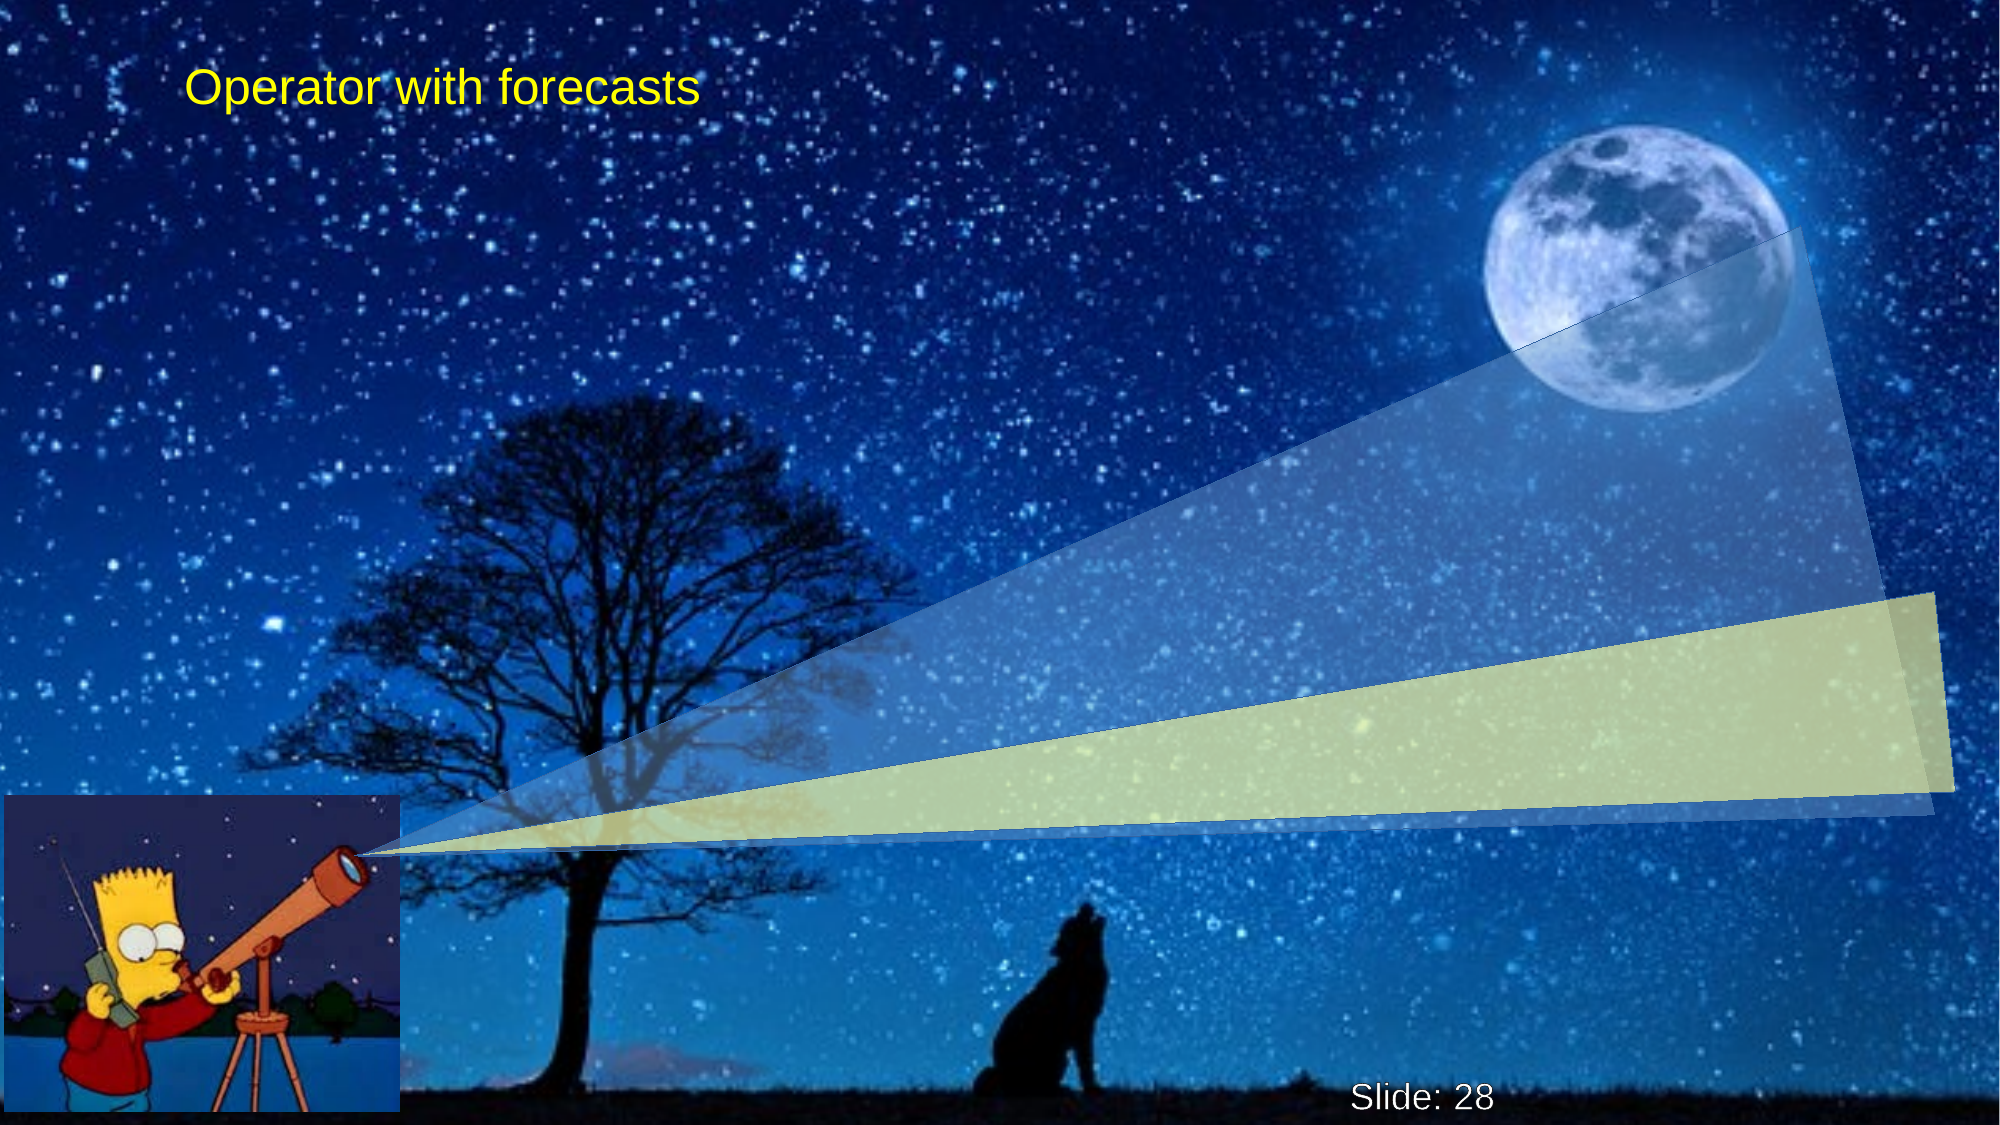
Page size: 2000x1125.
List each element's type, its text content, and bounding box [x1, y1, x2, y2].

picture [0, 0, 2000, 1125]
text_box Slide: 28 [1334, 1068, 1524, 1125]
text_box [354, 225, 1956, 857]
title Operator with forecasts [35, 23, 851, 150]
